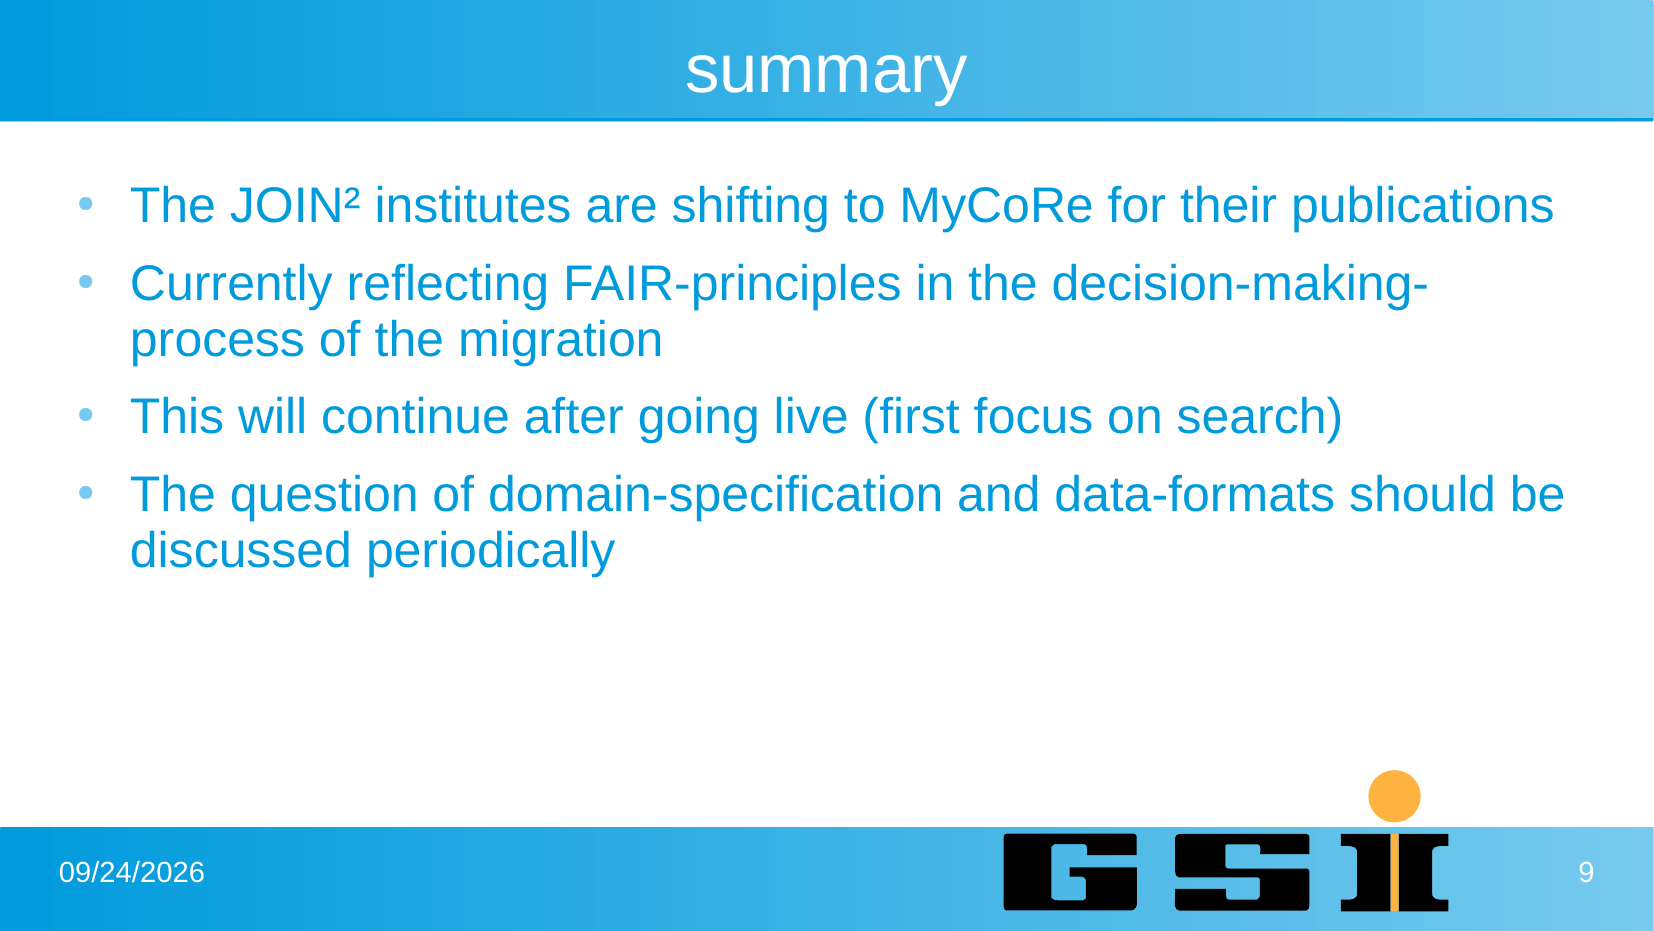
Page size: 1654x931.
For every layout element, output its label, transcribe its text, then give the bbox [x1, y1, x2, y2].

picture [975, 748, 1468, 931]
title summary [59, 29, 1595, 108]
list The JOIN² institutes are shifting to MyCoRe for their publications Currently reflecting FAIR-principles in the decision-making-process of the migration This will continue after going live (first focus on search) The question of domain-specification and data-formats should be discussed periodically [59, 177, 1595, 768]
